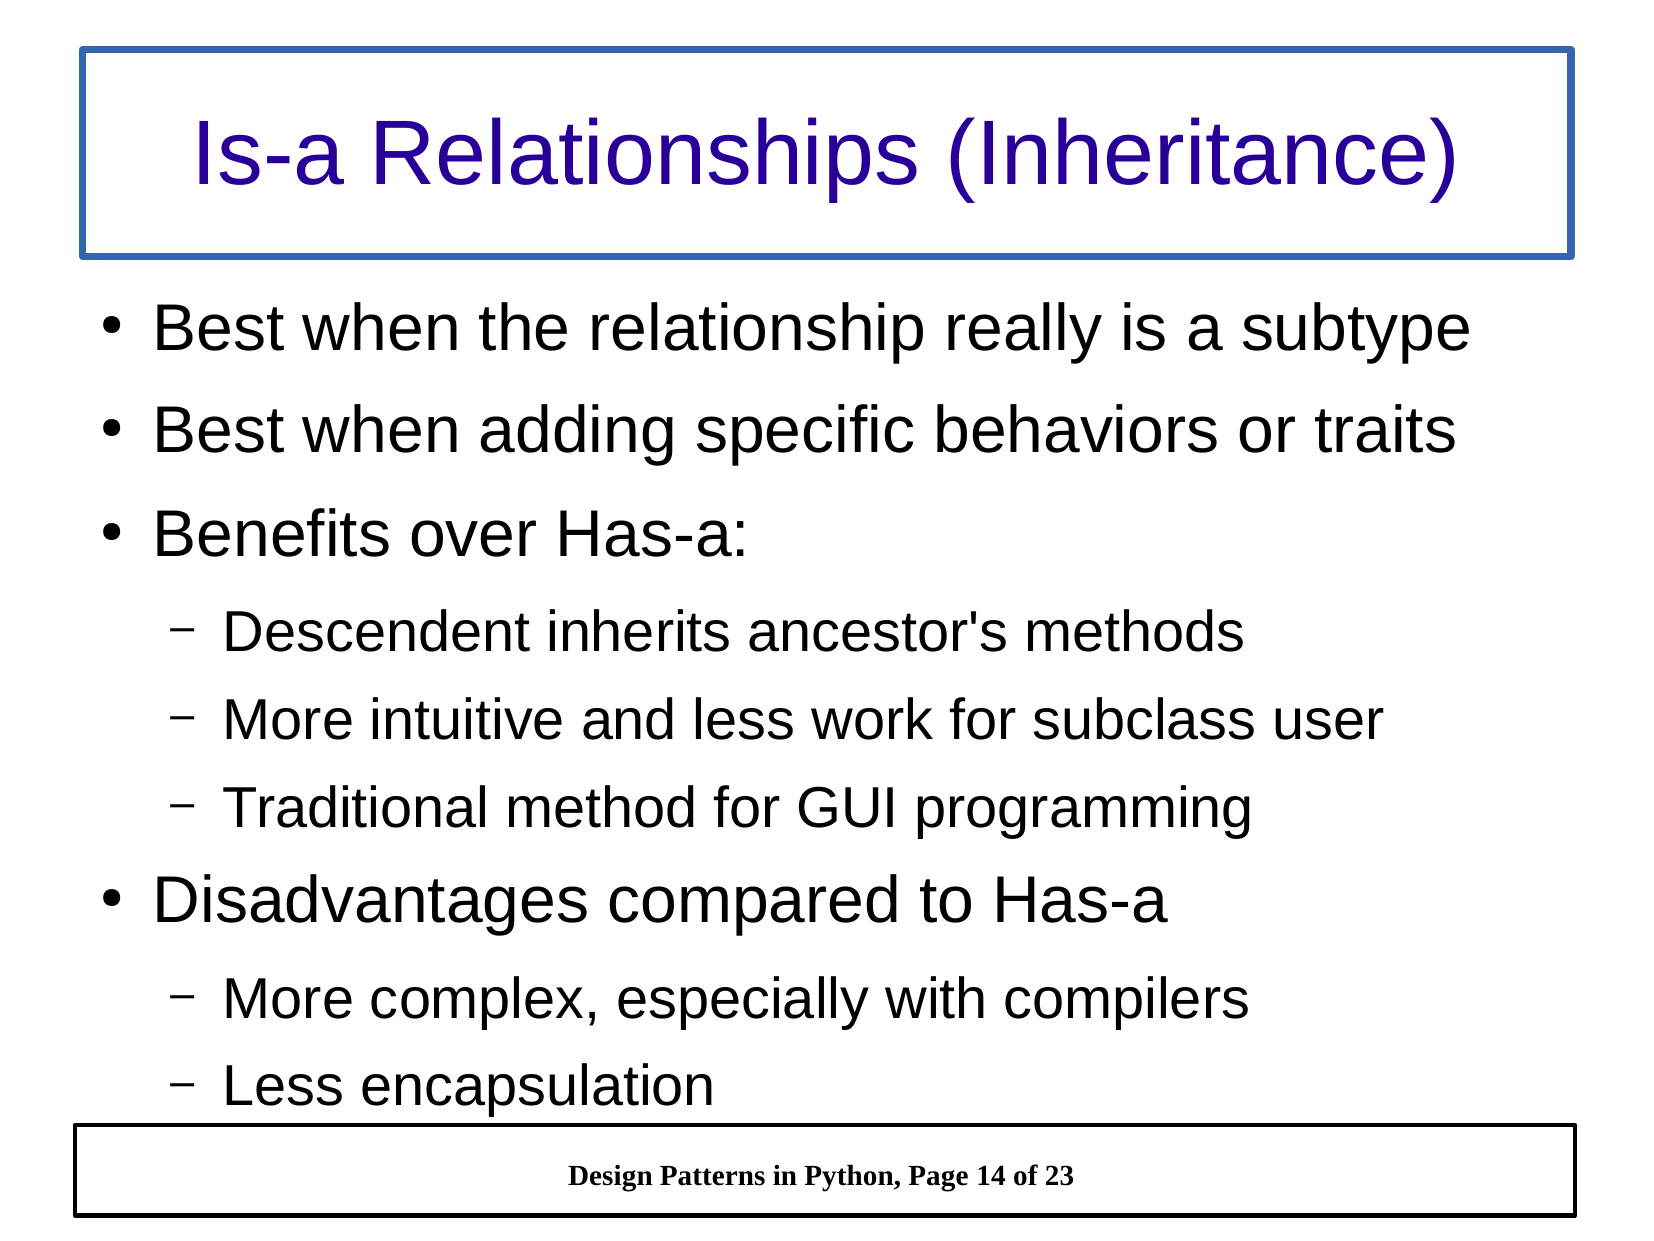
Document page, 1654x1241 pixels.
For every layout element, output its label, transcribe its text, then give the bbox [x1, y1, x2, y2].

list Best when the relationship really is a subtype Best when adding specific behaviors or traits Benefits over Has-a: Descendent inherits ancestor's methods More intuitive and less work for subclass user Traditional method for GUI programming Disadvantages compared to Has-a More complex, especially with compilers Less encapsulation [82, 290, 1571, 1126]
title Is-a Relationships (Inheritance) [82, 49, 1571, 257]
